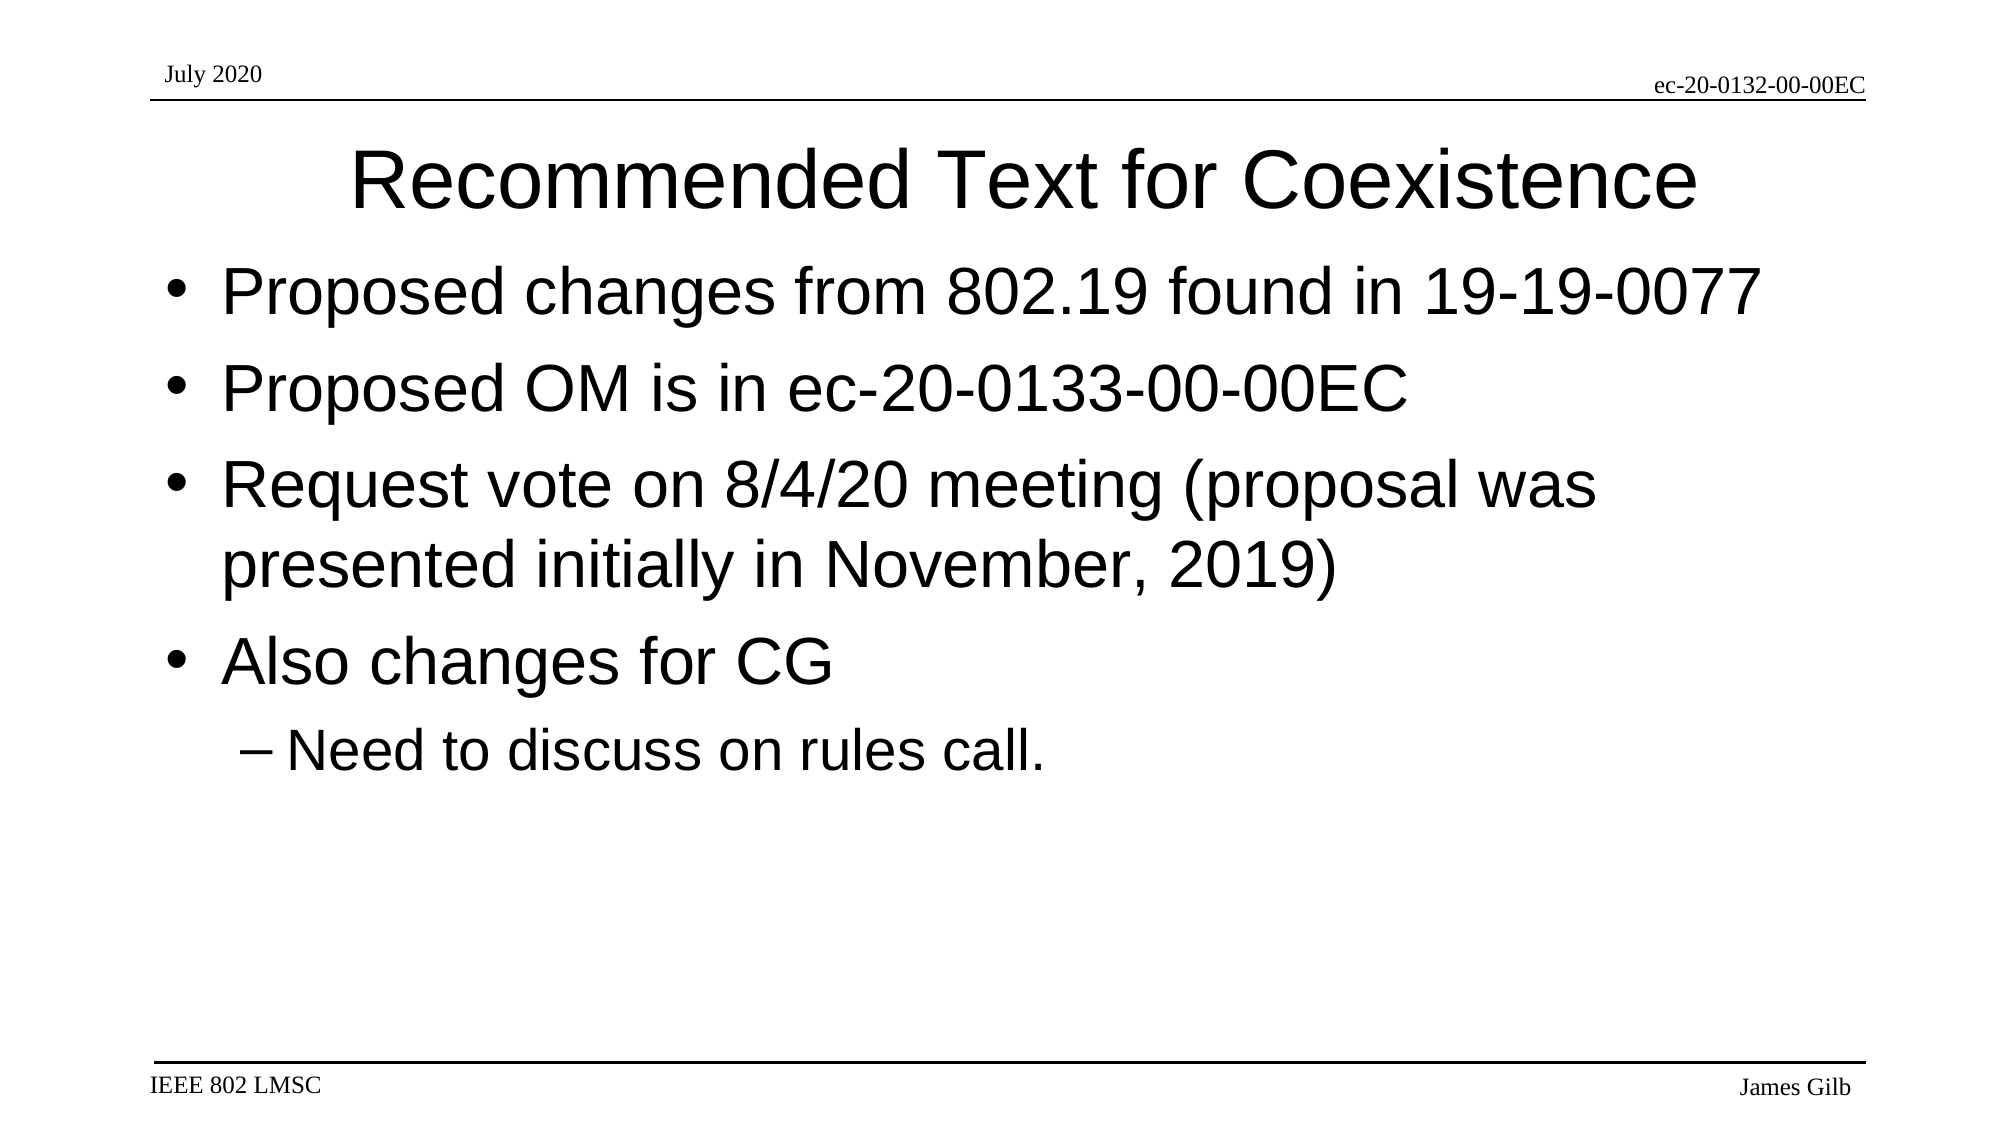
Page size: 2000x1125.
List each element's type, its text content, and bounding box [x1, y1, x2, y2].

title Recommended Text for Coexistence [149, 112, 1900, 238]
list Proposed changes from 802.19 found in 19-19-0077 Proposed OM is in ec-20-0133-00-00EC Request vote on 8/4/20 meeting (proposal was presented initially in November, 2019) Also changes for CG Need to discuss on rules call. [149, 239, 1900, 1051]
